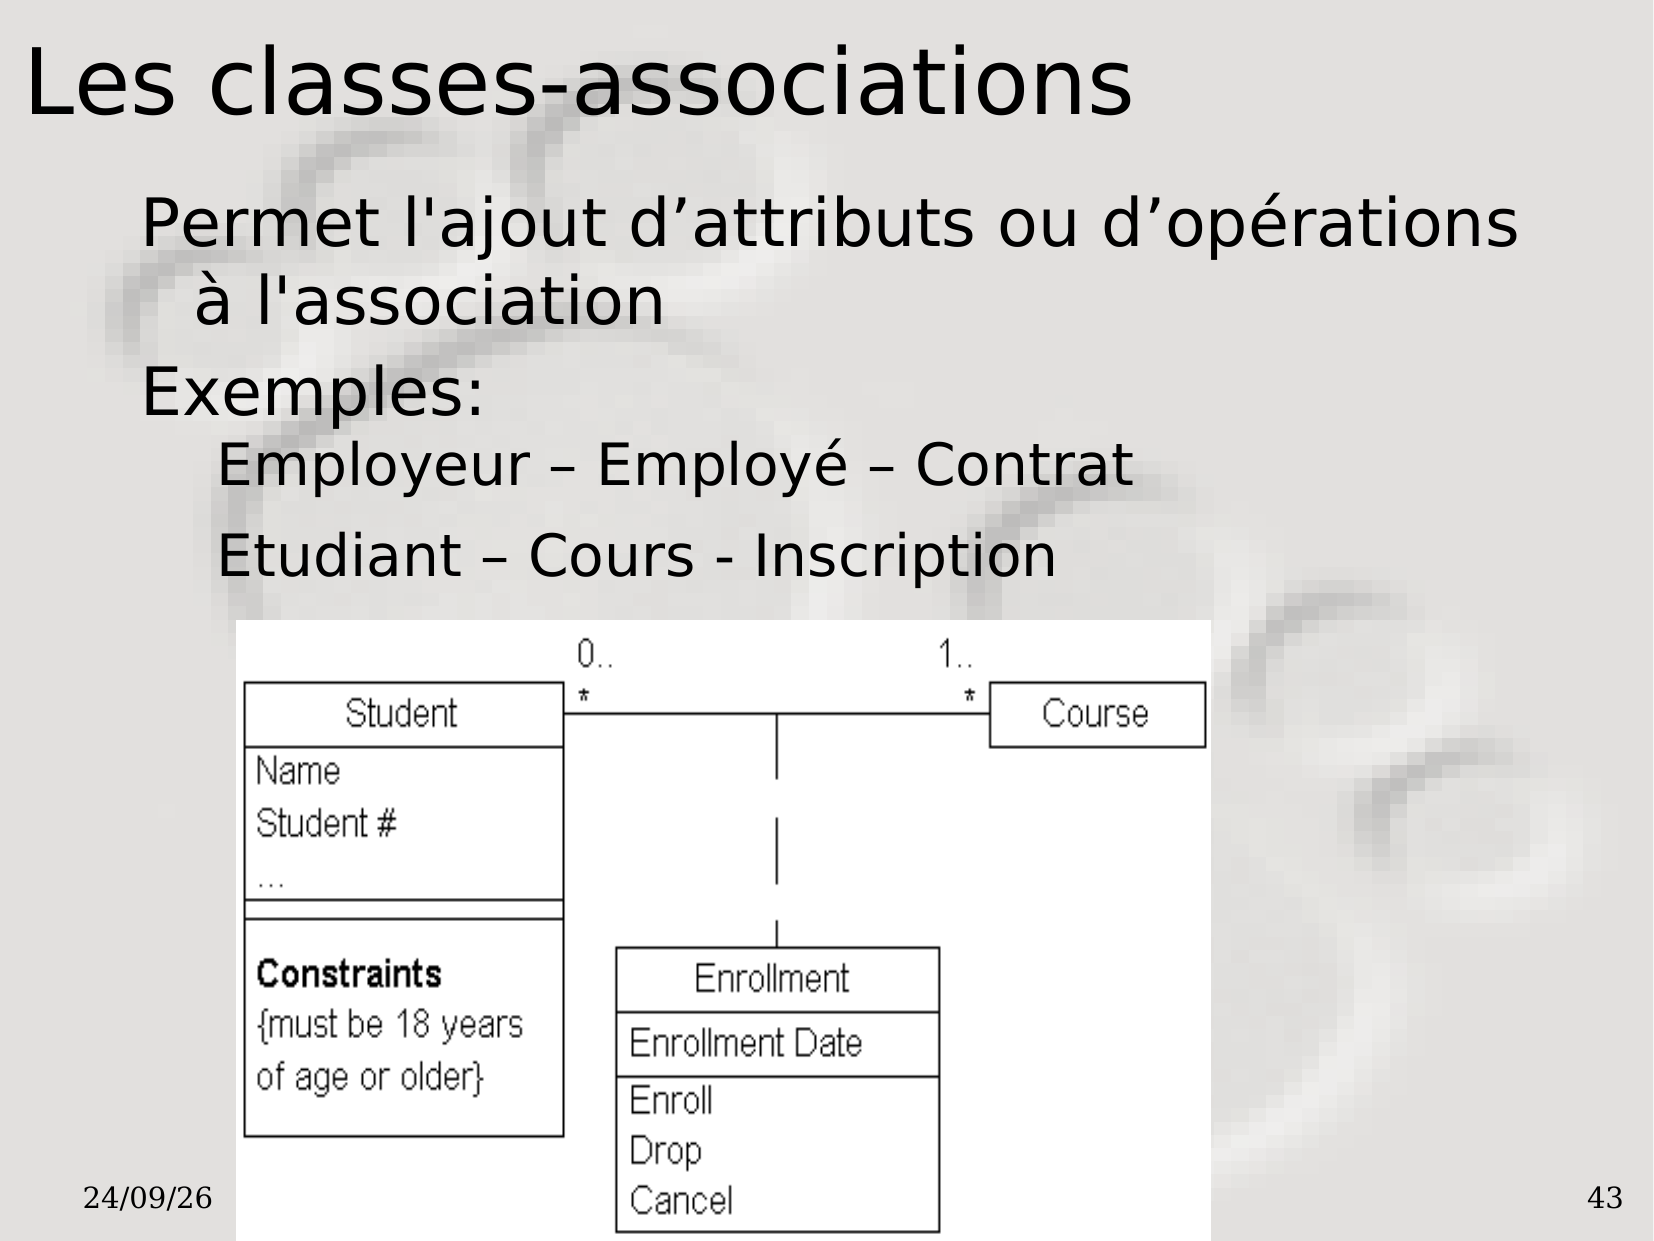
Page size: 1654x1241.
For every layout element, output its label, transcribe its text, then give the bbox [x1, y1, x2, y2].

picture [0, 0, 1654, 1241]
list Permet l'ajout d’attributs ou d’opérations à l'association Exemples: Employeur – Employé – Contrat Etudiant – Cours - Inscription [107, 177, 1595, 991]
title Les classes-associations [8, 21, 1538, 144]
